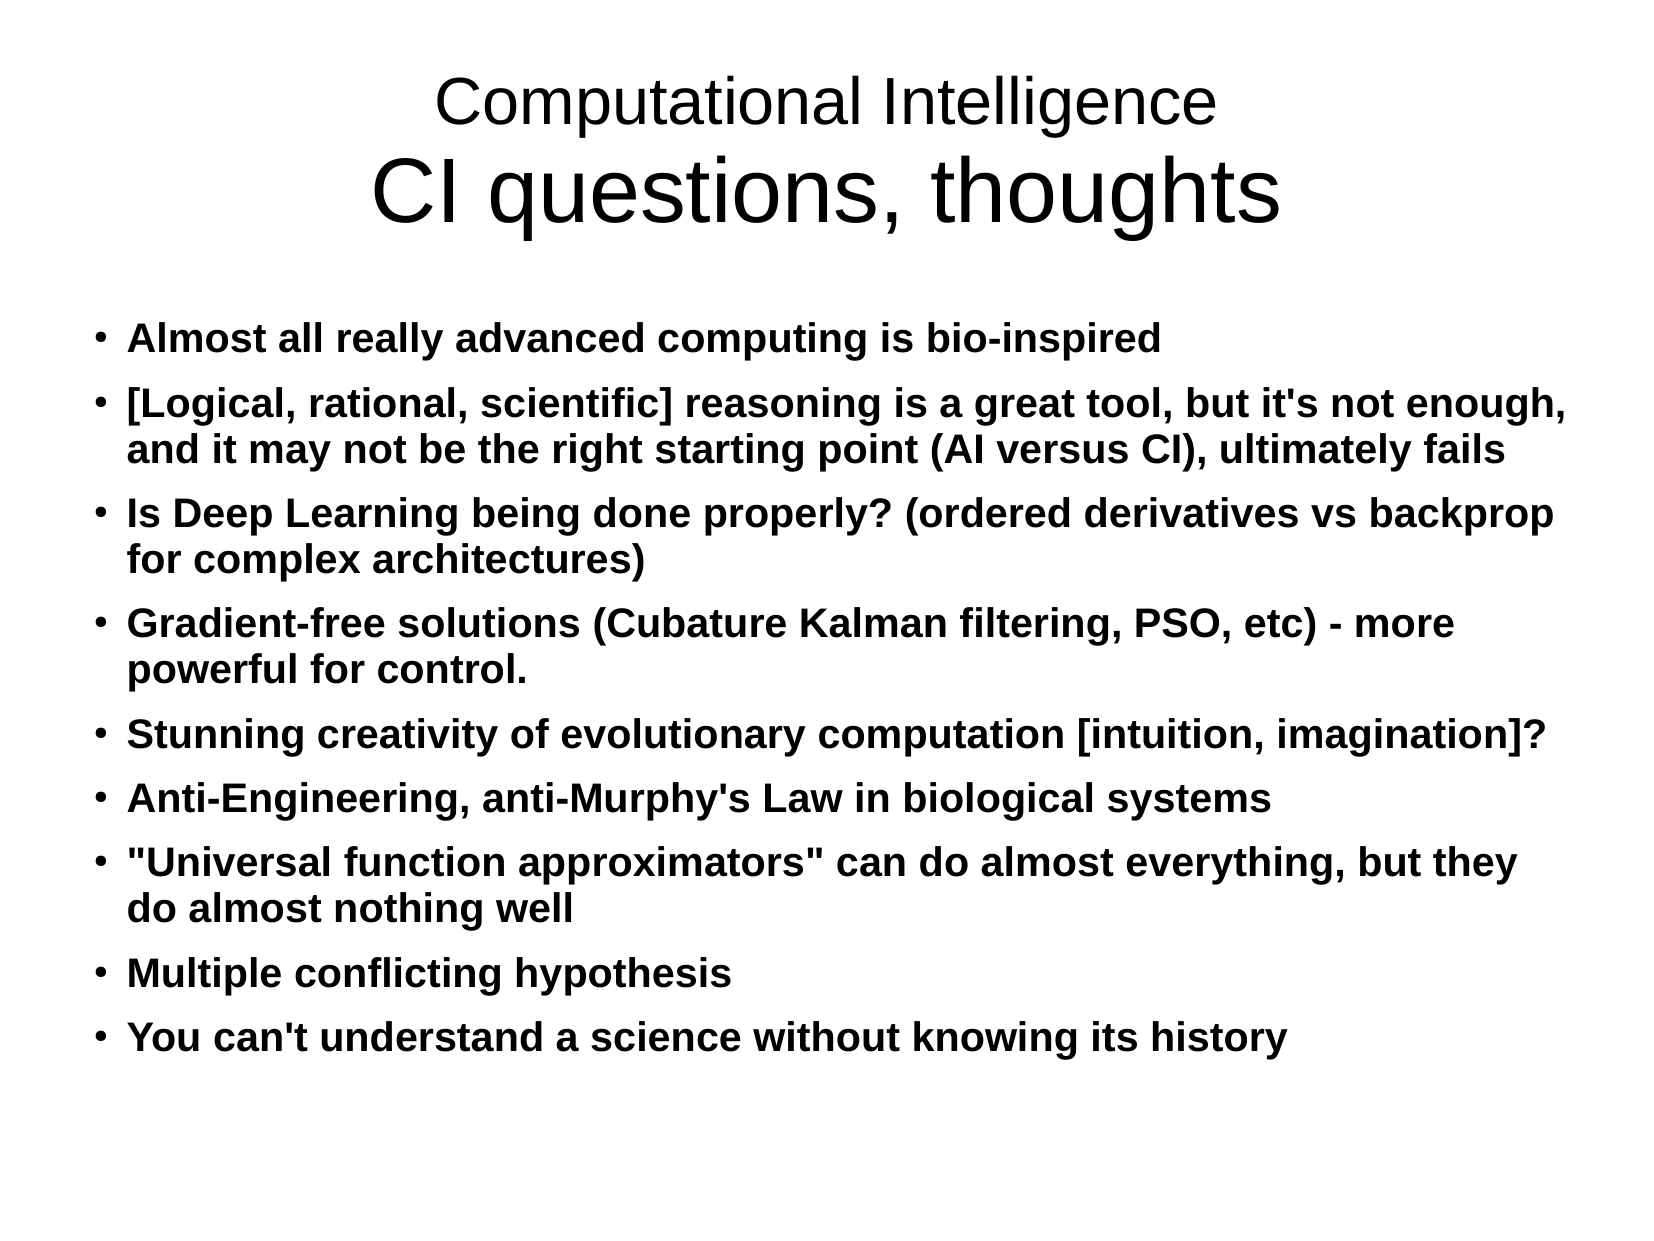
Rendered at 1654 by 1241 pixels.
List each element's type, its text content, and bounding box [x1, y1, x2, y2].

title Computational Intelligence CI questions, thoughts [82, 49, 1571, 257]
list Almost all really advanced computing is bio-inspired [Logical, rational, scientific] reasoning is a great tool, but it's not enough, and it may not be the right starting point (AI versus CI), ultimately fails Is Deep Learning being done properly? (ordered derivatives vs backprop for complex architectures) Gradient-free solutions (Cubature Kalman filtering, PSO, etc) - more powerful for control. Stunning creativity of evolutionary computation [intuition, imagination]? Anti-Engineering, anti-Murphy's Law in biological systems "Universal function approximators" can do almost everything, but they do almost nothing well Multiple conflicting hypothesis You can't understand a science without knowing its history [82, 315, 1571, 1146]
